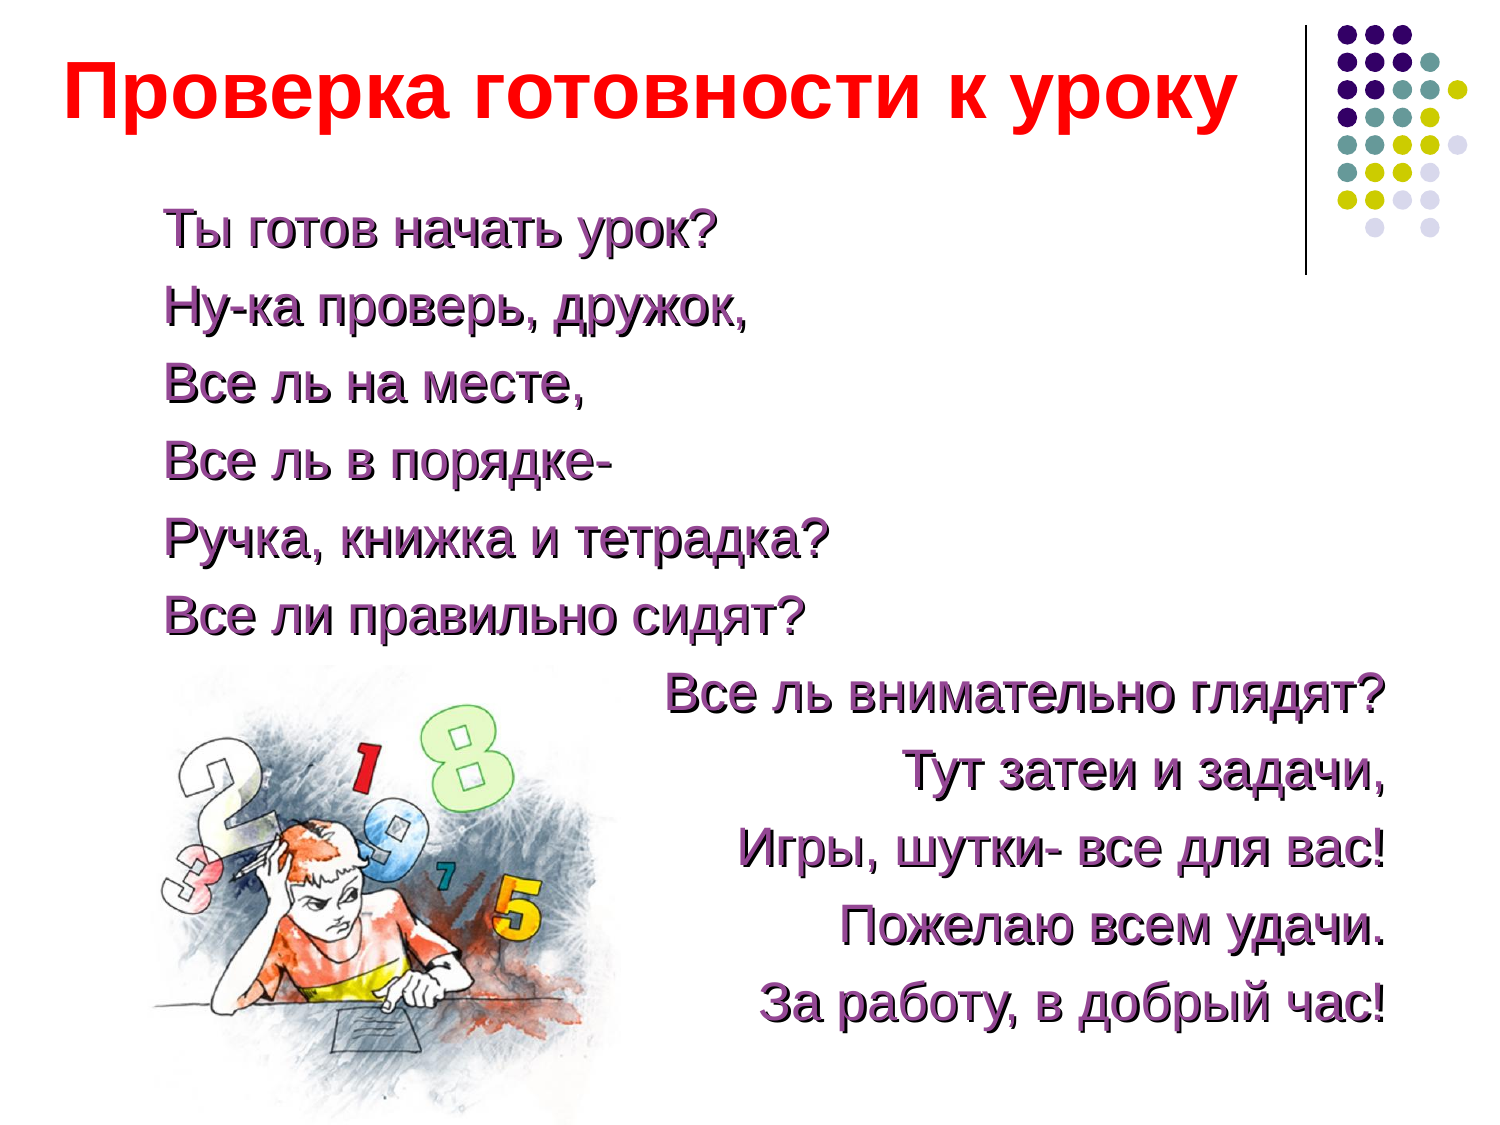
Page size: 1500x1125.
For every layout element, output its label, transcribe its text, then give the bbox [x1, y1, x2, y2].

list Ты готов начать урок? Ну-ка проверь, дружок, Все ль на месте, Все ль в порядке- Ручка, книжка и тетрадка? Все ли правильно сидят? Все ль внимательно глядят? Тут затеи и задачи, Игры, шутки- все для вас! Пожелаю всем удачи. За работу, в добрый час! [147, 184, 1402, 1059]
title Проверка готовности к уроку [32, 29, 1270, 149]
picture [147, 665, 621, 1125]
